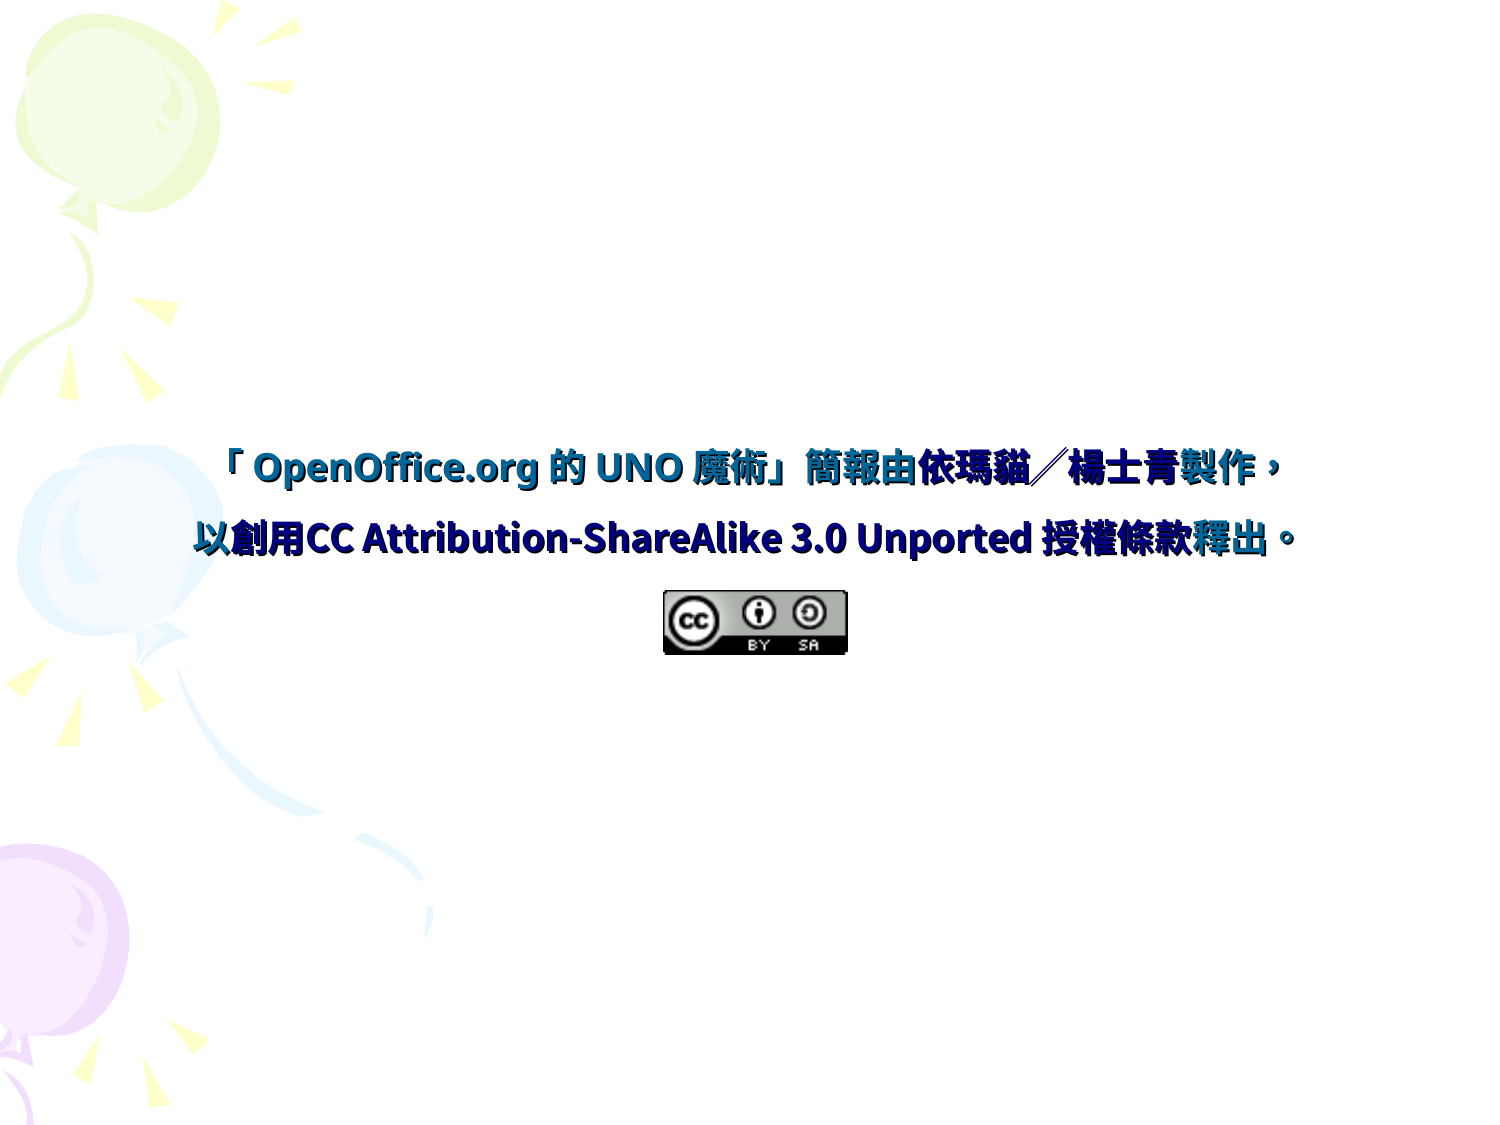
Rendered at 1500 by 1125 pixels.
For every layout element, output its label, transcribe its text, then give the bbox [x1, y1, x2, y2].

subtitle 「OpenOffice.org的UNO魔術」簡報由依瑪貓╱楊士青製作， 以創用CC Attribution-ShareAlike 3.0 Unported 授權條款釋出。 [72, 16, 1426, 994]
picture [663, 590, 848, 656]
